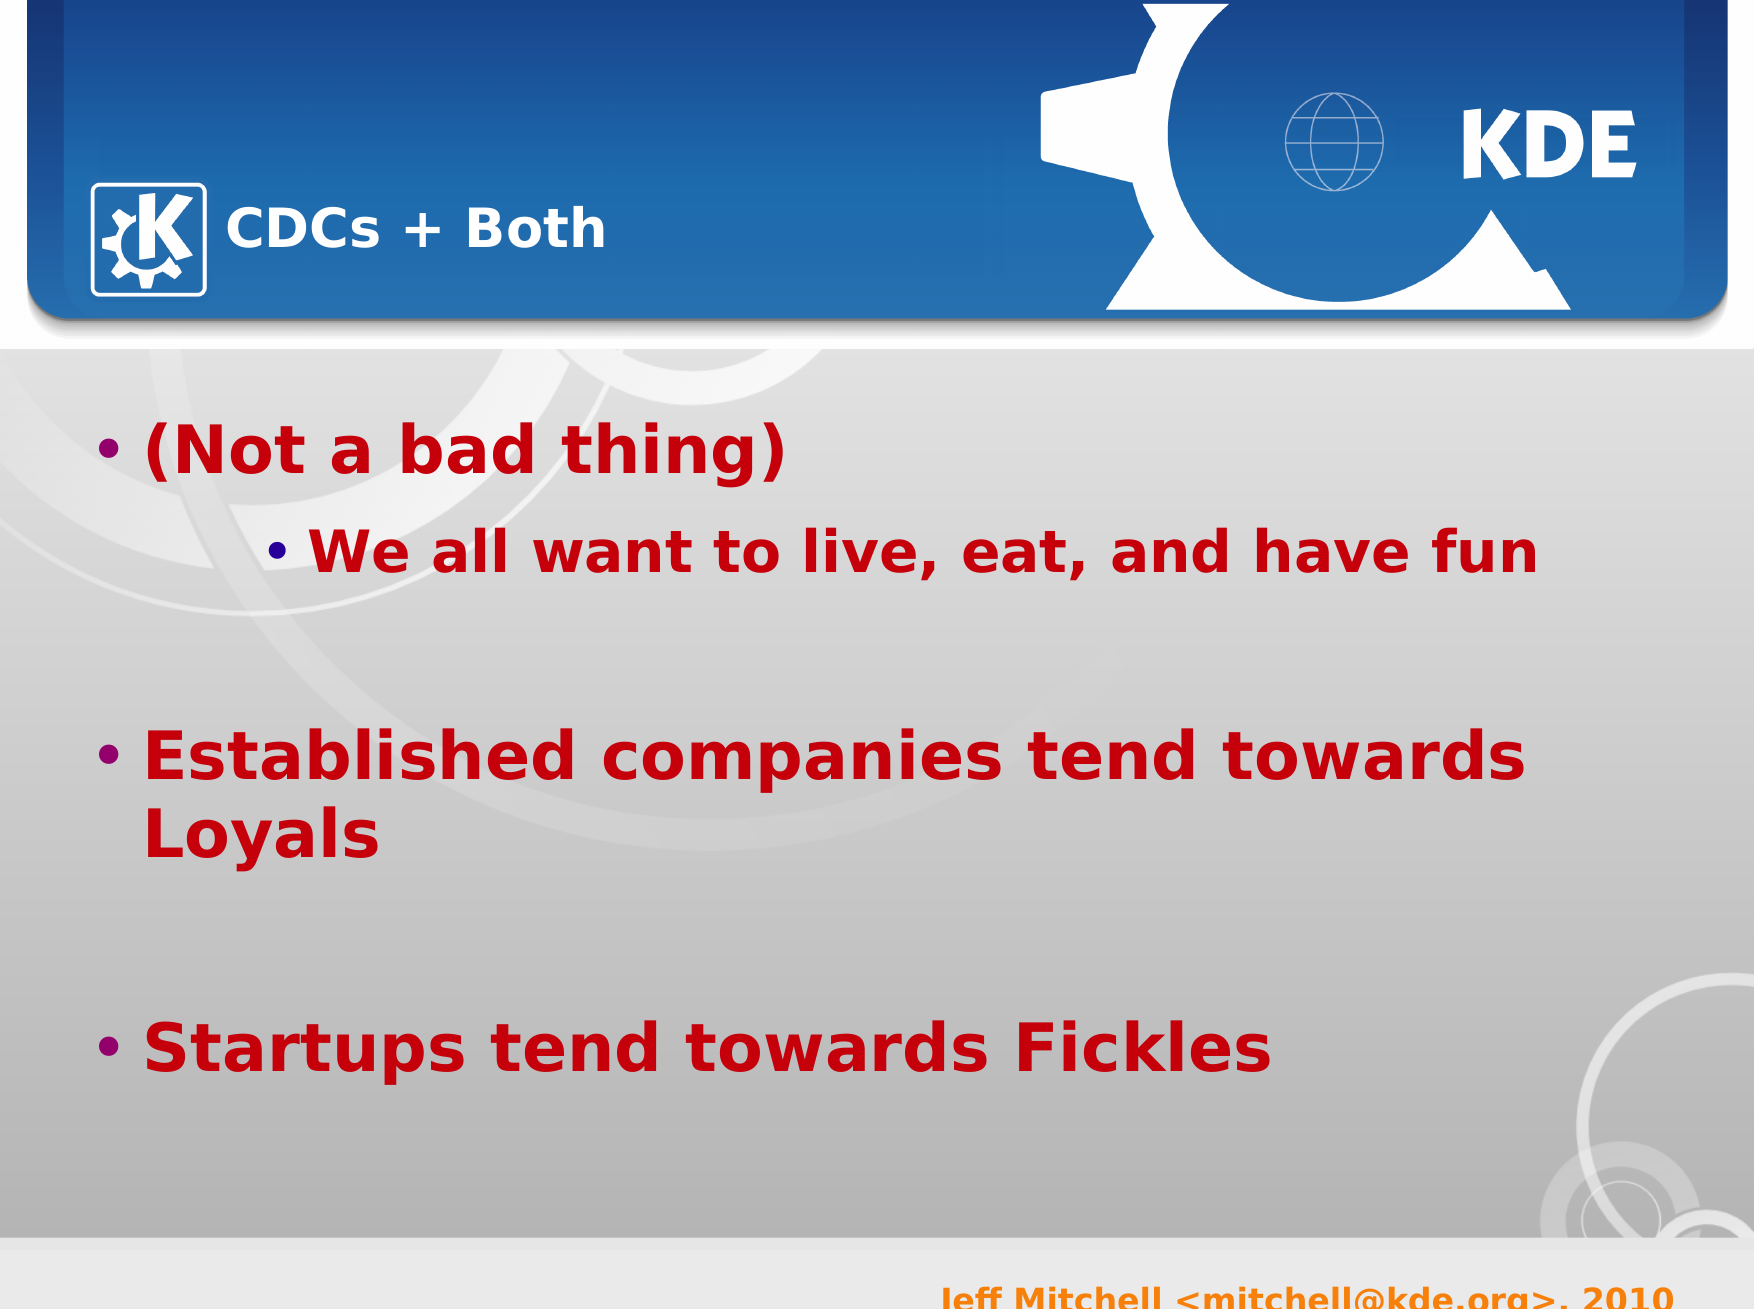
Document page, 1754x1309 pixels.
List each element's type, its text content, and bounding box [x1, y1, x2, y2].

title CDCs + Both [225, 194, 1126, 264]
picture [0, 0, 1754, 1237]
list (Not a bad thing) We all want to live, eat, and have fun Established companies tend towards Loyals Startups tend towards Fickles [71, 411, 1651, 1148]
